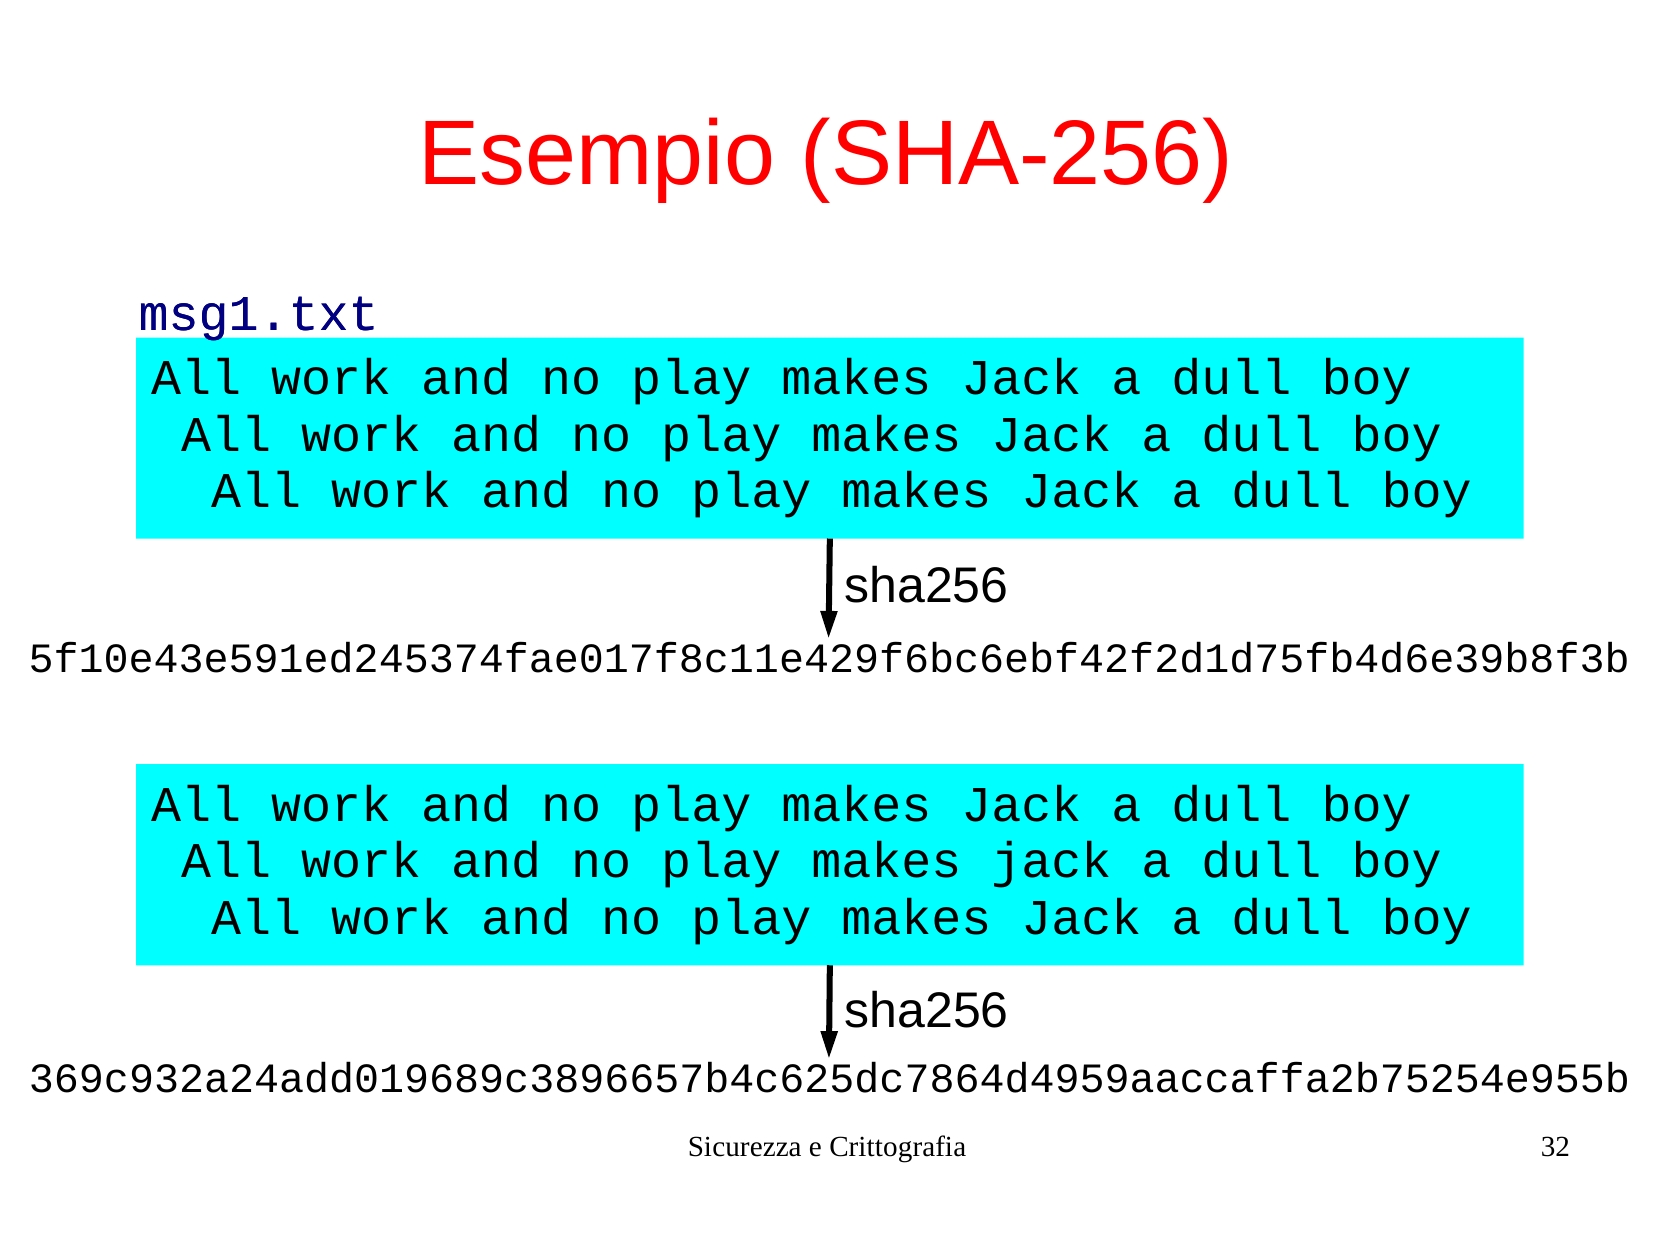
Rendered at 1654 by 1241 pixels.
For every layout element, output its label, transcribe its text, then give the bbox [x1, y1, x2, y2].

text_box sha256 [844, 982, 1009, 1039]
text_box msg1.txt [138, 288, 379, 346]
text_box All work and no play makes Jack a dull boy All work and no play makes Jack a dull boy All work and no play makes Jack a dull boy [136, 337, 1524, 539]
title Esempio (SHA-256) [82, 49, 1571, 257]
text_box All work and no play makes Jack a dull boy All work and no play makes jack a dull boy All work and no play makes Jack a dull boy [136, 764, 1524, 966]
text_box 369c932a24add019689c3896657b4c625dc7864d4959aaccaffa2b75254e955b [28, 1057, 1630, 1106]
text_box 5f10e43e591ed245374fae017f8c11e429f6bc6ebf42f2d1d75fb4d6e39b8f3b [28, 637, 1629, 686]
text_box sha256 [844, 557, 1009, 614]
